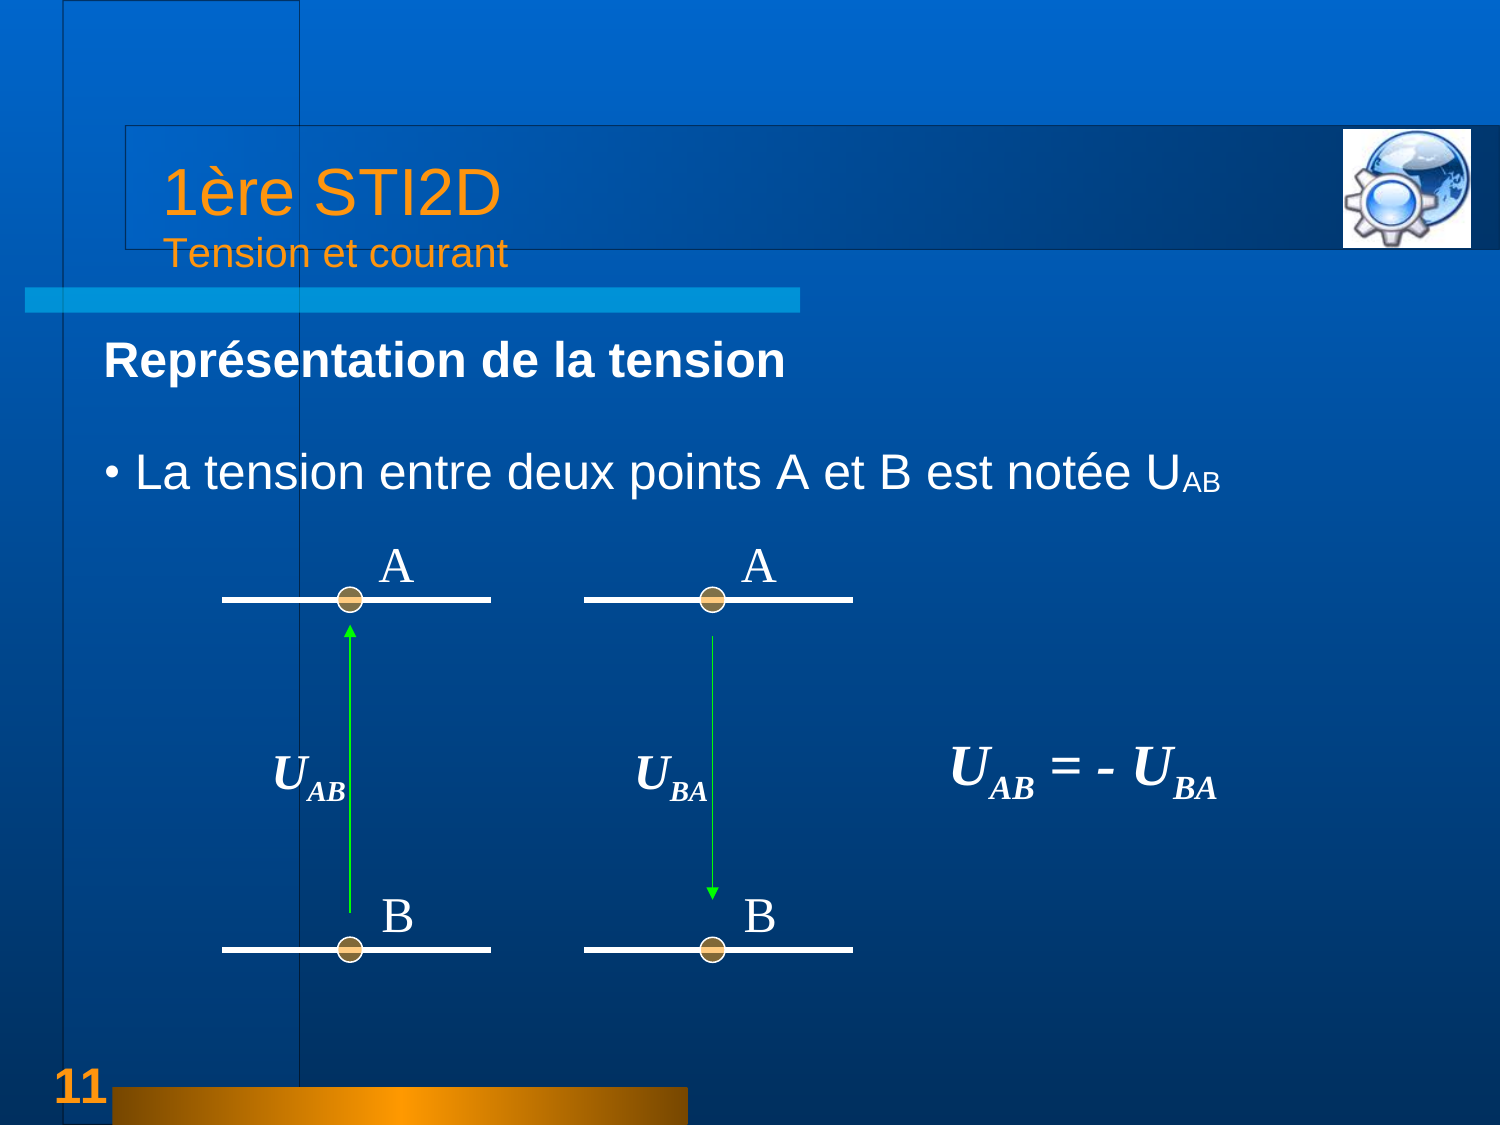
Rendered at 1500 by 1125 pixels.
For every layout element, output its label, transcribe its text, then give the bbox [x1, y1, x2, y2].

text_box B [349, 874, 430, 951]
text_box [337, 937, 363, 963]
text_box [700, 588, 725, 613]
text_box B [711, 874, 792, 951]
text_box A [346, 524, 430, 601]
text_box UBA [713, 731, 724, 816]
text_box [337, 587, 363, 613]
text_box UAB [239, 731, 362, 816]
text_box Représentation de la tension La tension entre deux points A et B est notée UAB [88, 325, 1329, 886]
picture [1343, 129, 1471, 248]
text_box UBA [601, 731, 712, 816]
text_box [700, 937, 725, 963]
text_box UAB = - UBA [912, 718, 1316, 815]
text_box A [708, 524, 792, 601]
